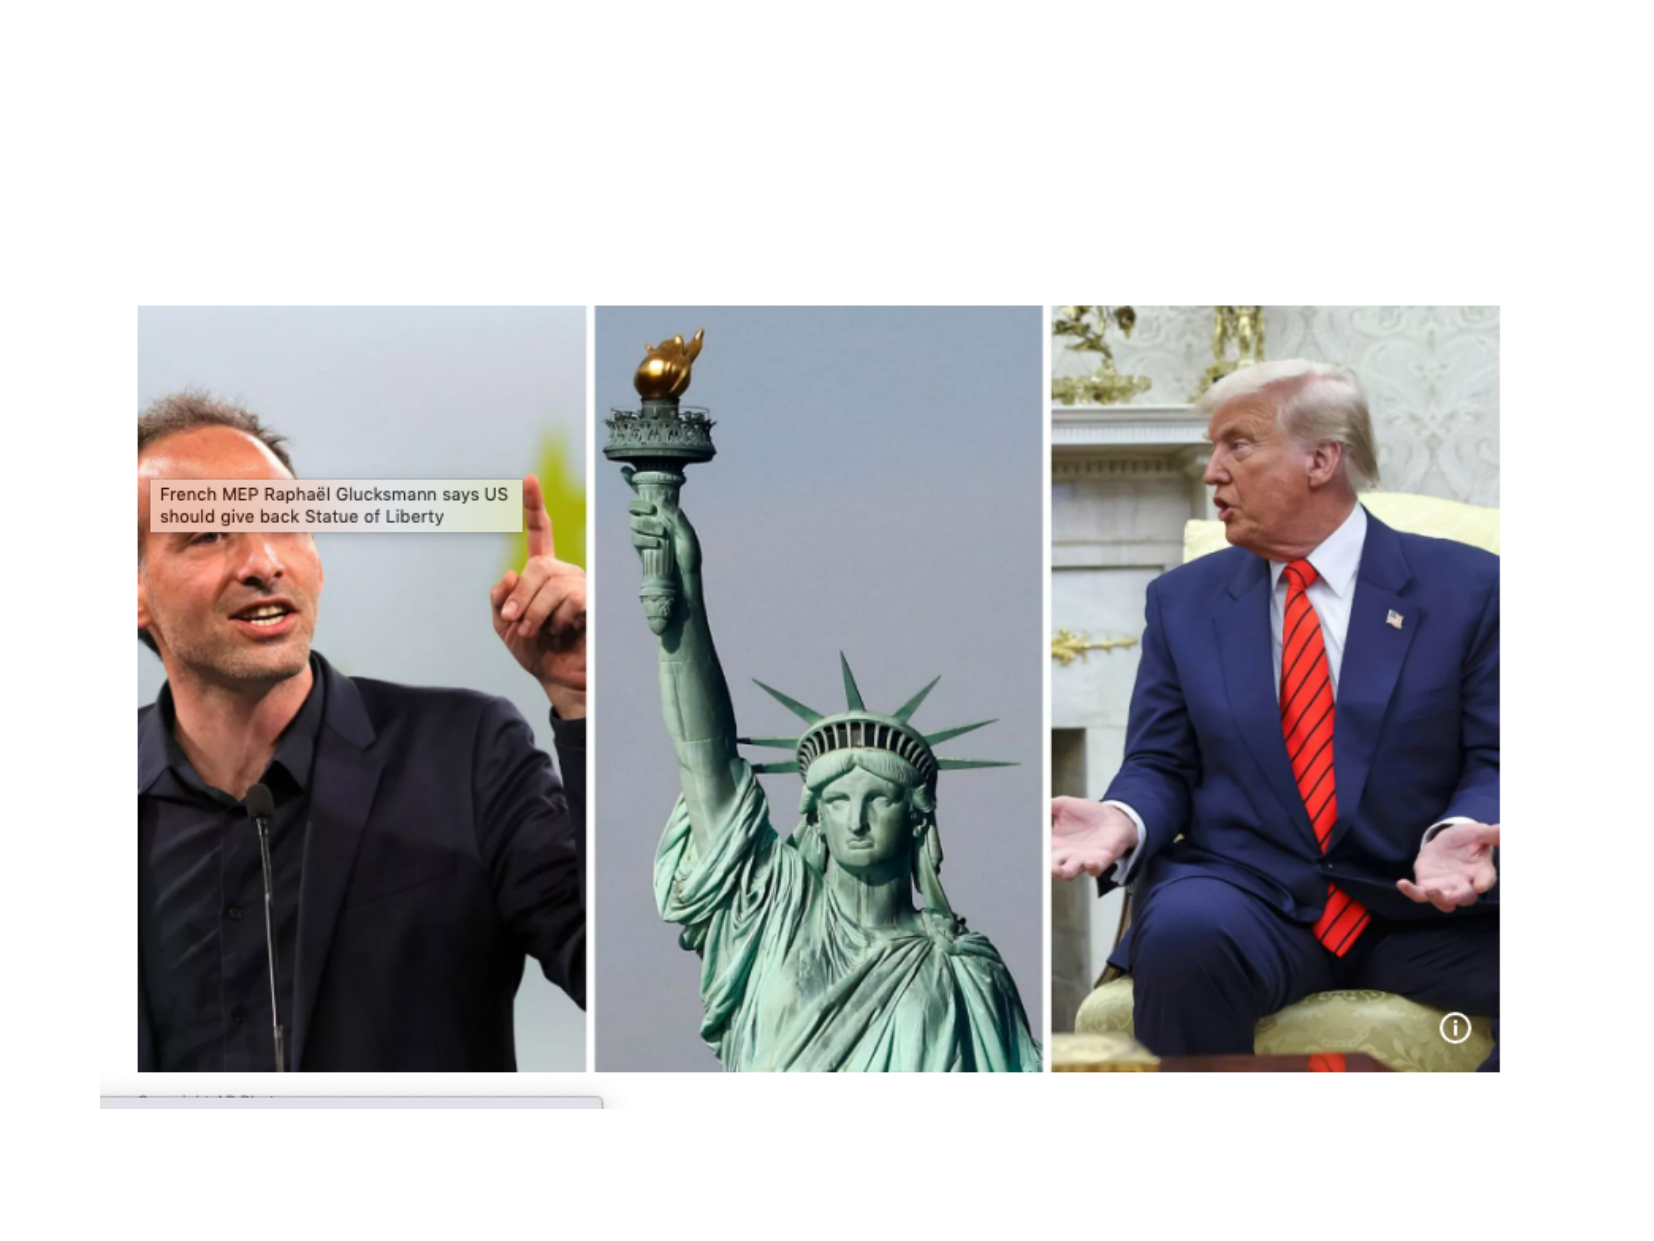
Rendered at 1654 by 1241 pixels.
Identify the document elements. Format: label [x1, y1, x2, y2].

picture [100, 290, 1554, 1109]
